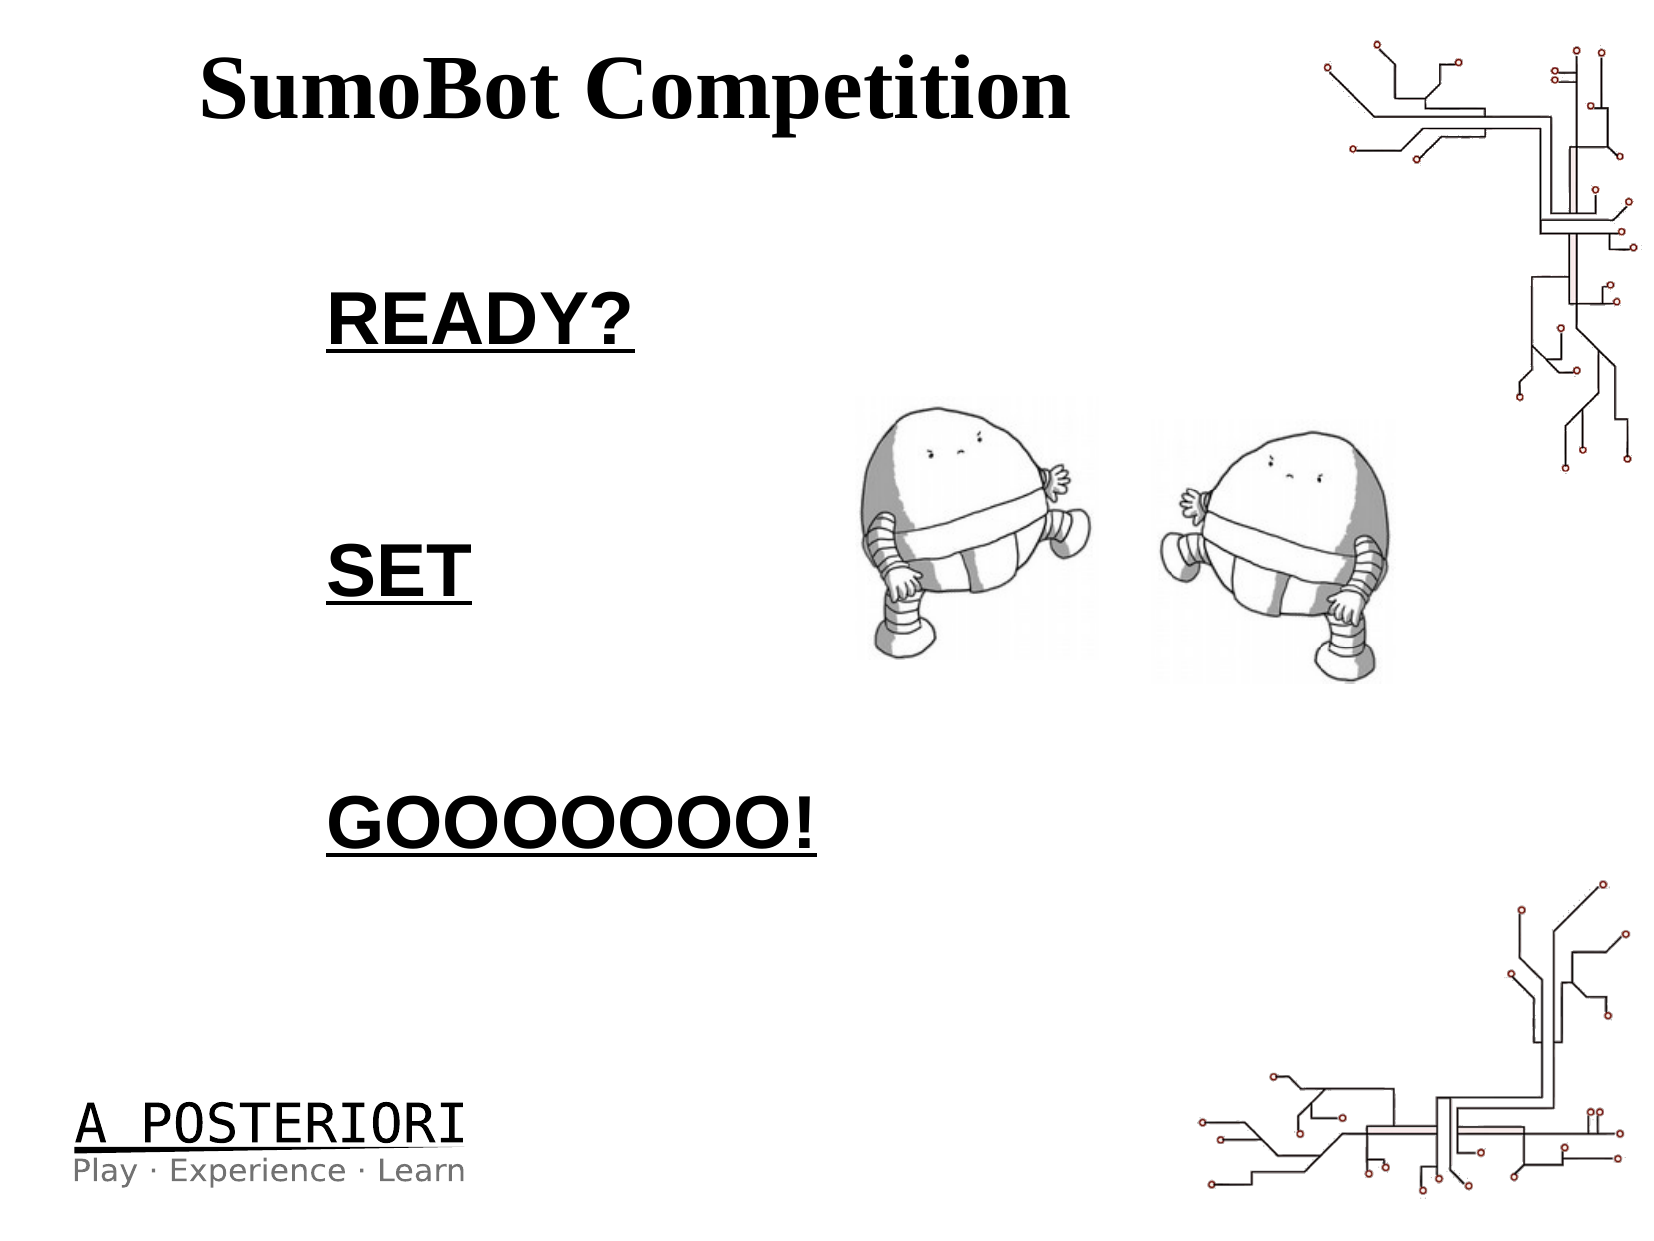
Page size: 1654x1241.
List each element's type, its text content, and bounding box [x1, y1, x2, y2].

picture [1175, 862, 1636, 1201]
picture [1151, 35, 1643, 684]
text_box READY? SET GOOOOOOO! [311, 269, 901, 956]
picture [73, 1101, 466, 1189]
picture [855, 396, 1099, 661]
title SumoBot Competition [11, 0, 1261, 190]
